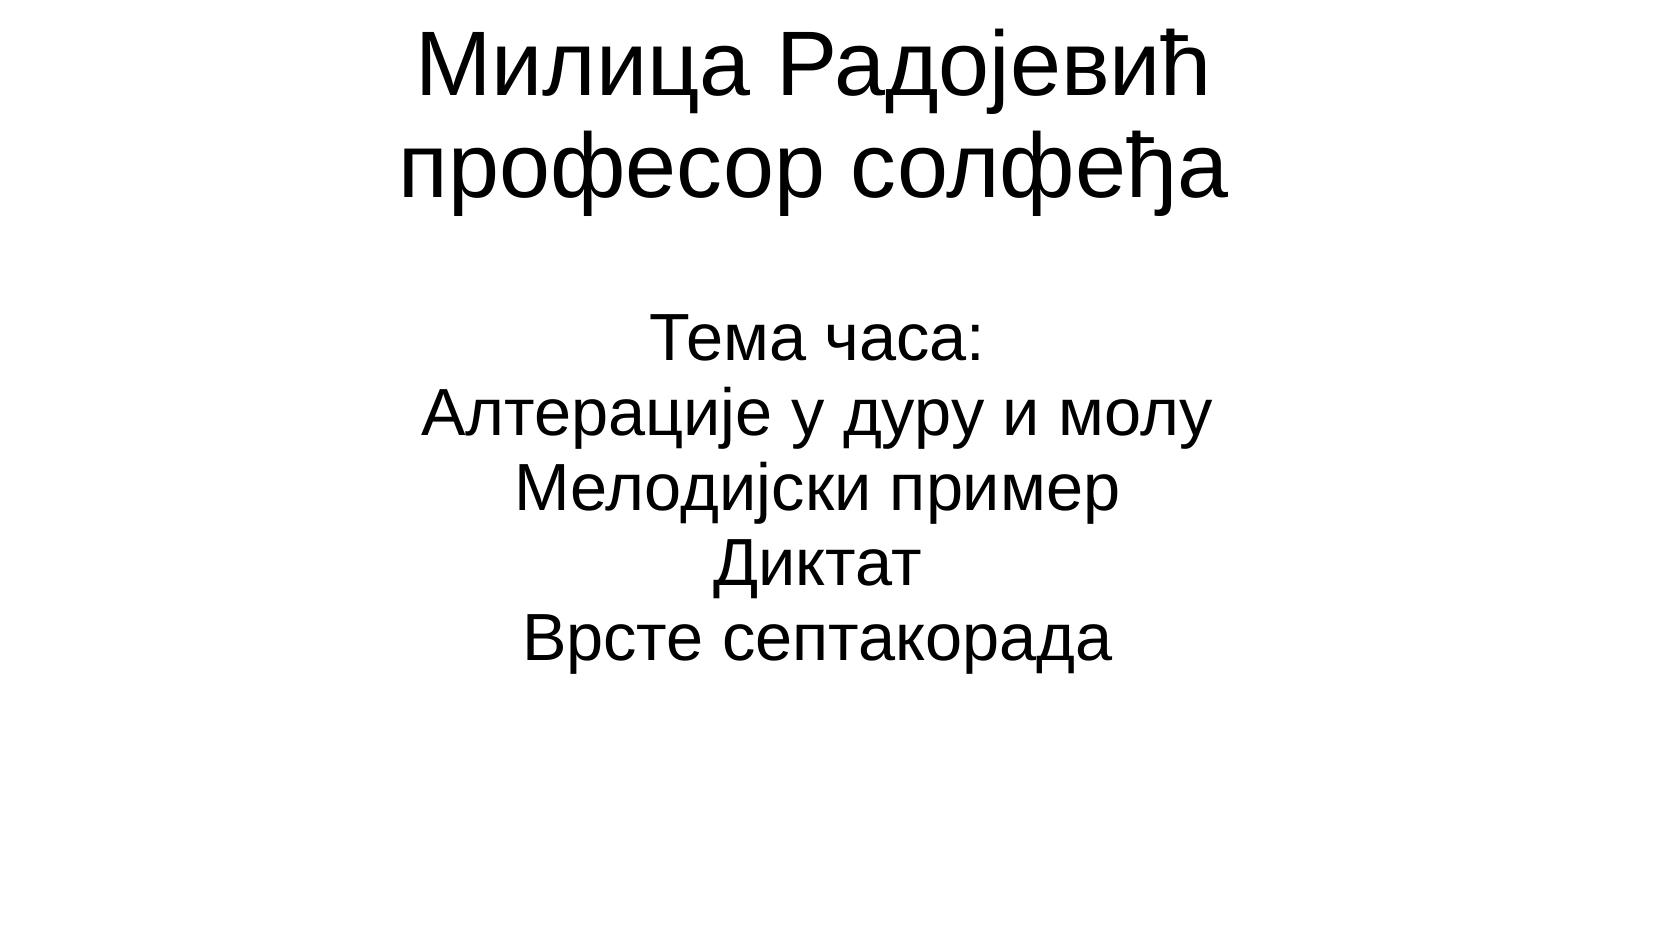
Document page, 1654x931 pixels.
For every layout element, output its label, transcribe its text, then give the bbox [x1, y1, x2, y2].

title Милица Радојевић професор солфеђа [82, 12, 1571, 217]
subtitle Тема часа: Алтерације у дуру и молу Мелодијски пример Диктат Врсте септакорада [82, 217, 1571, 758]
